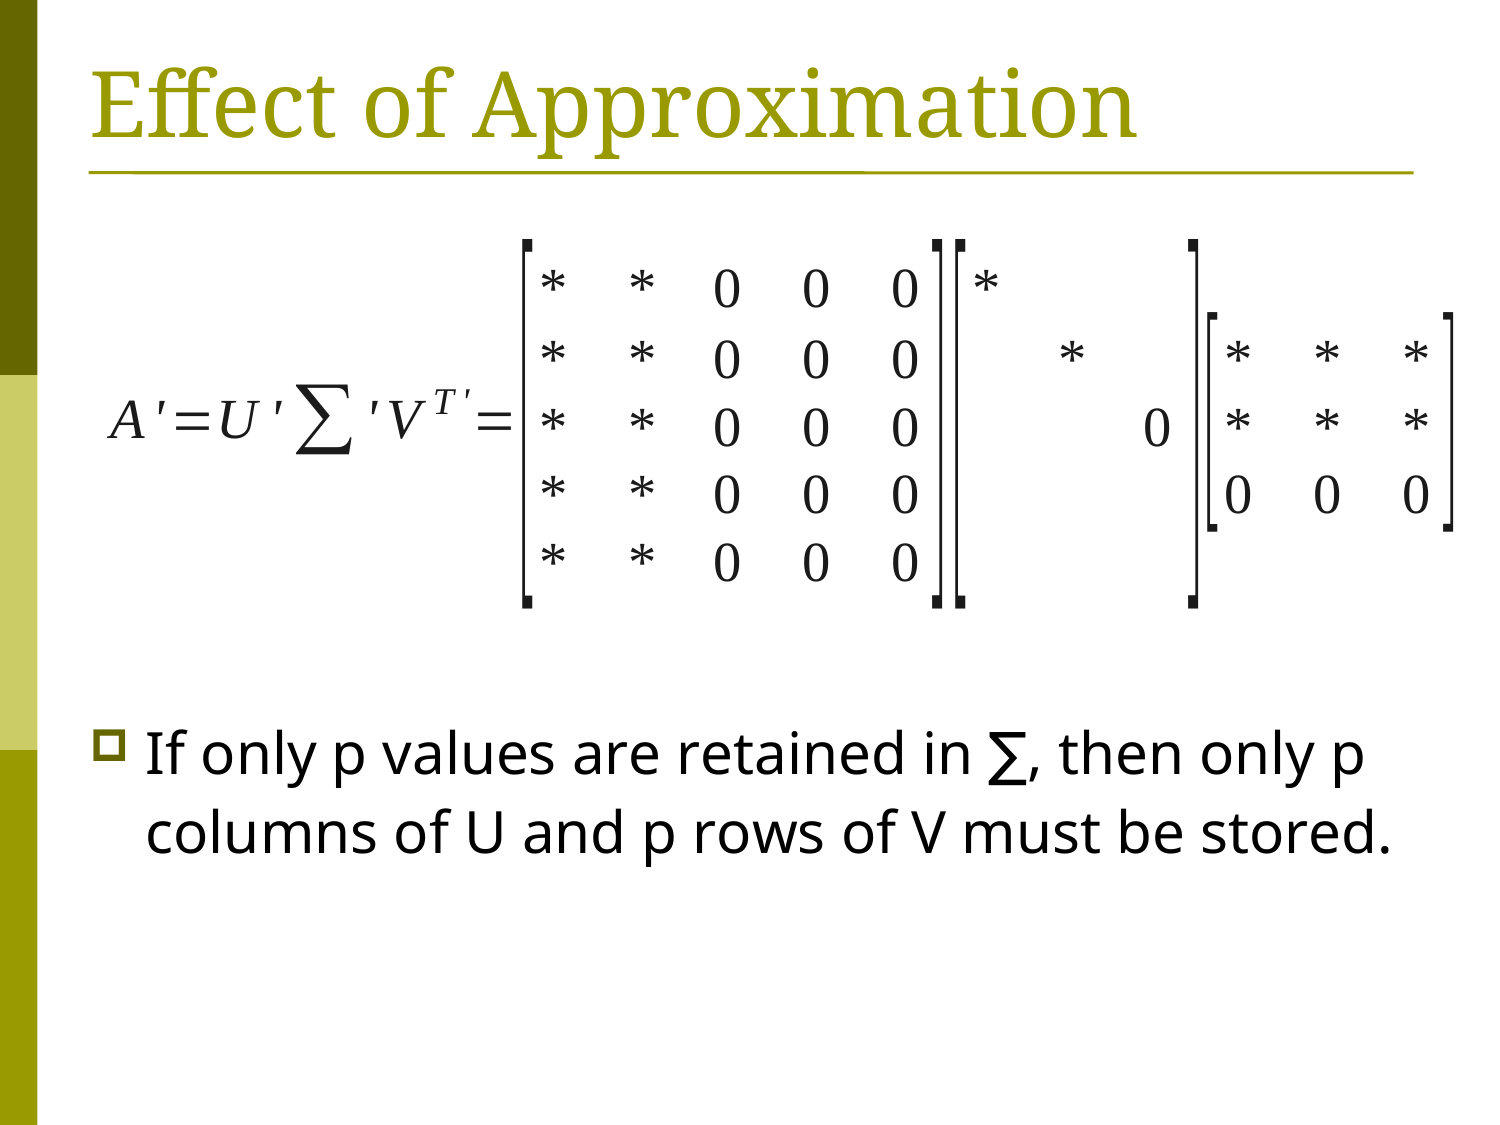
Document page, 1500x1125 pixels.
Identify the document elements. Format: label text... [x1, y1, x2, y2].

title Effect of Approximation [75, 45, 1426, 173]
chart [88, 236, 1476, 611]
list If only p values are retained in ∑, then only p columns of U and p rows of V must be stored. [75, 704, 1426, 1006]
